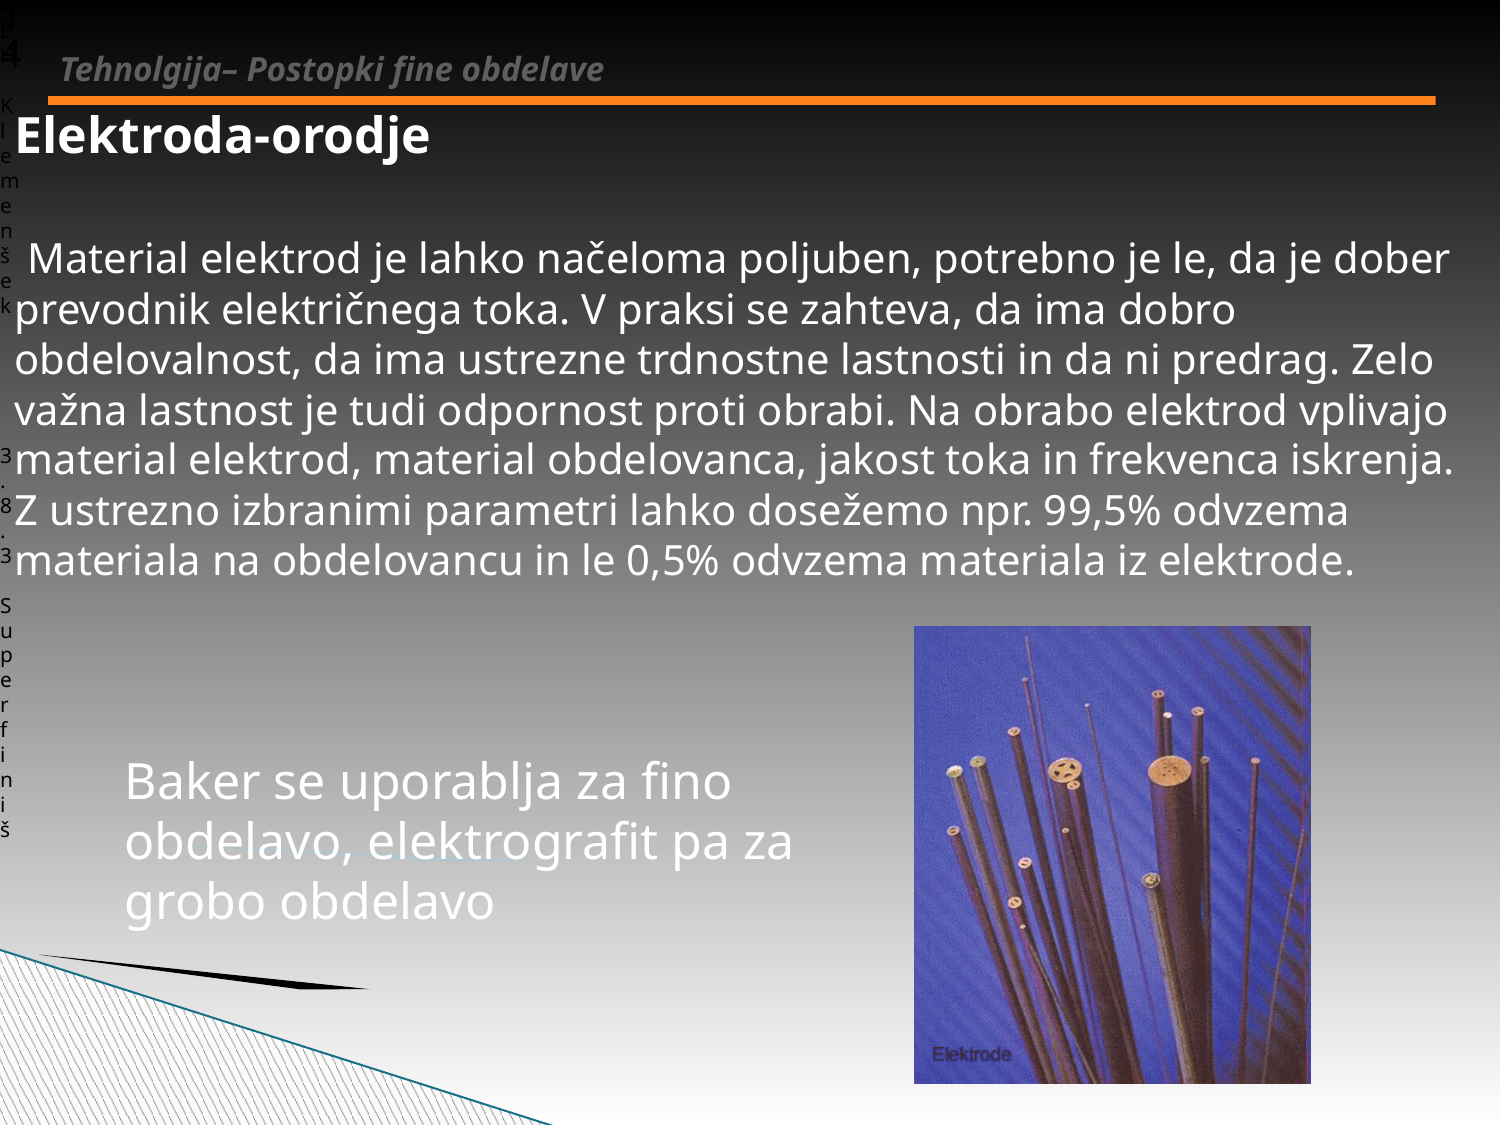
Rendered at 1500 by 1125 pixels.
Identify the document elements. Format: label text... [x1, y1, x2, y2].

text_box Baker se uporablja za fino obdelavo, elektrografit pa za grobo obdelavo [110, 741, 861, 937]
picture [914, 626, 1311, 1084]
picture [0, 952, 543, 1125]
text_box Elektroda-orodje Material elektrod je lahko načeloma poljuben, potrebno je le, da je dober prevodnik električnega toka. V praksi se zahteva, da ima dobro obdelovalnost, da ima ustrezne trdnostne lastnosti in da ni predrag. Zelo važna lastnost je tudi odpornost proti obrabi. Na obrabo elektrod vplivajo material elektrod, material obdelovanca, jakost toka in frekvenca iskrenja. Z ustrezno izbranimi parametri lahko dosežemo npr. 99,5% odvzema materiala na obdelovancu in le 0,5% odvzema materiala iz elektrode. [0, 95, 1500, 591]
